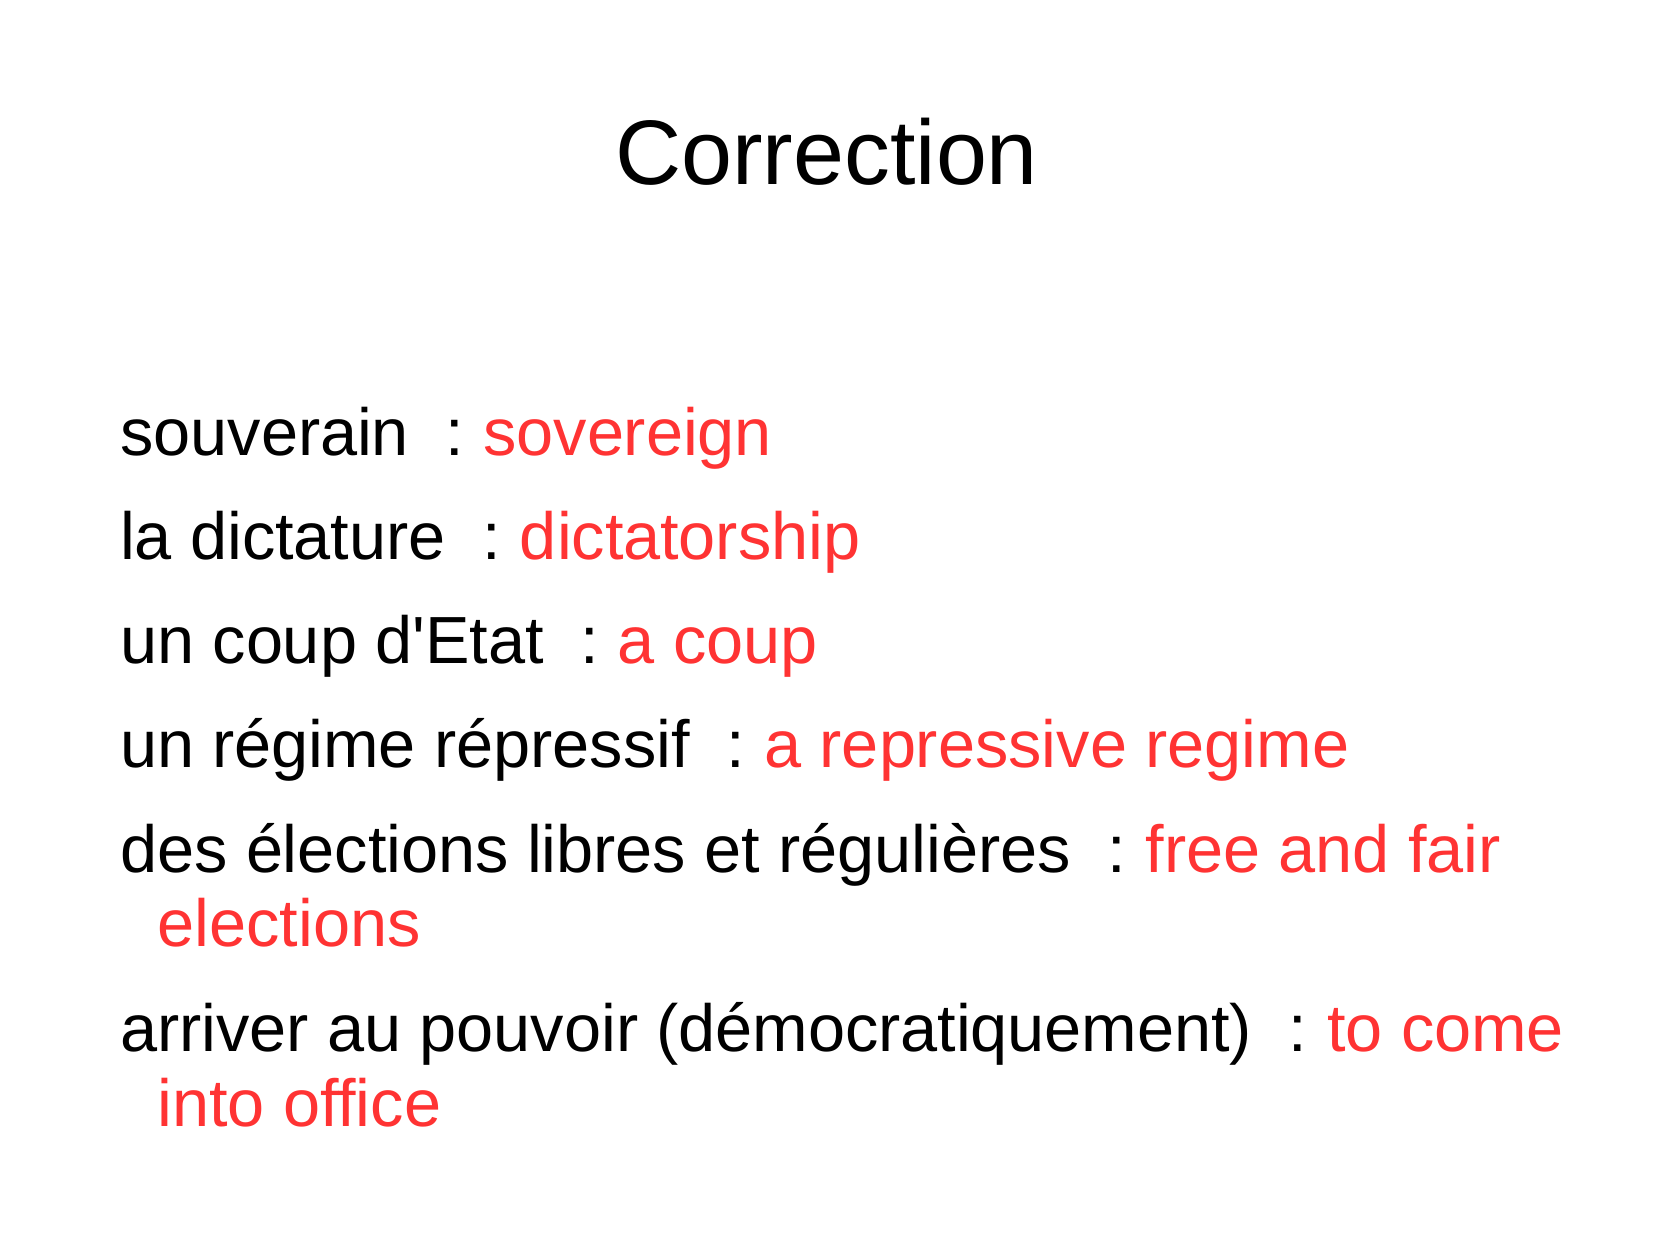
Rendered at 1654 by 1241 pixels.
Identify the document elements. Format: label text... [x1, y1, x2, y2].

title Correction [82, 49, 1571, 257]
list souverain : sovereign la dictature : dictatorship un coup d'Etat : a coup un régime répressif : a repressive regime des élections libres et régulières : free and fair elections arriver au pouvoir (démocratiquement) : to come into office [82, 290, 1571, 1240]
